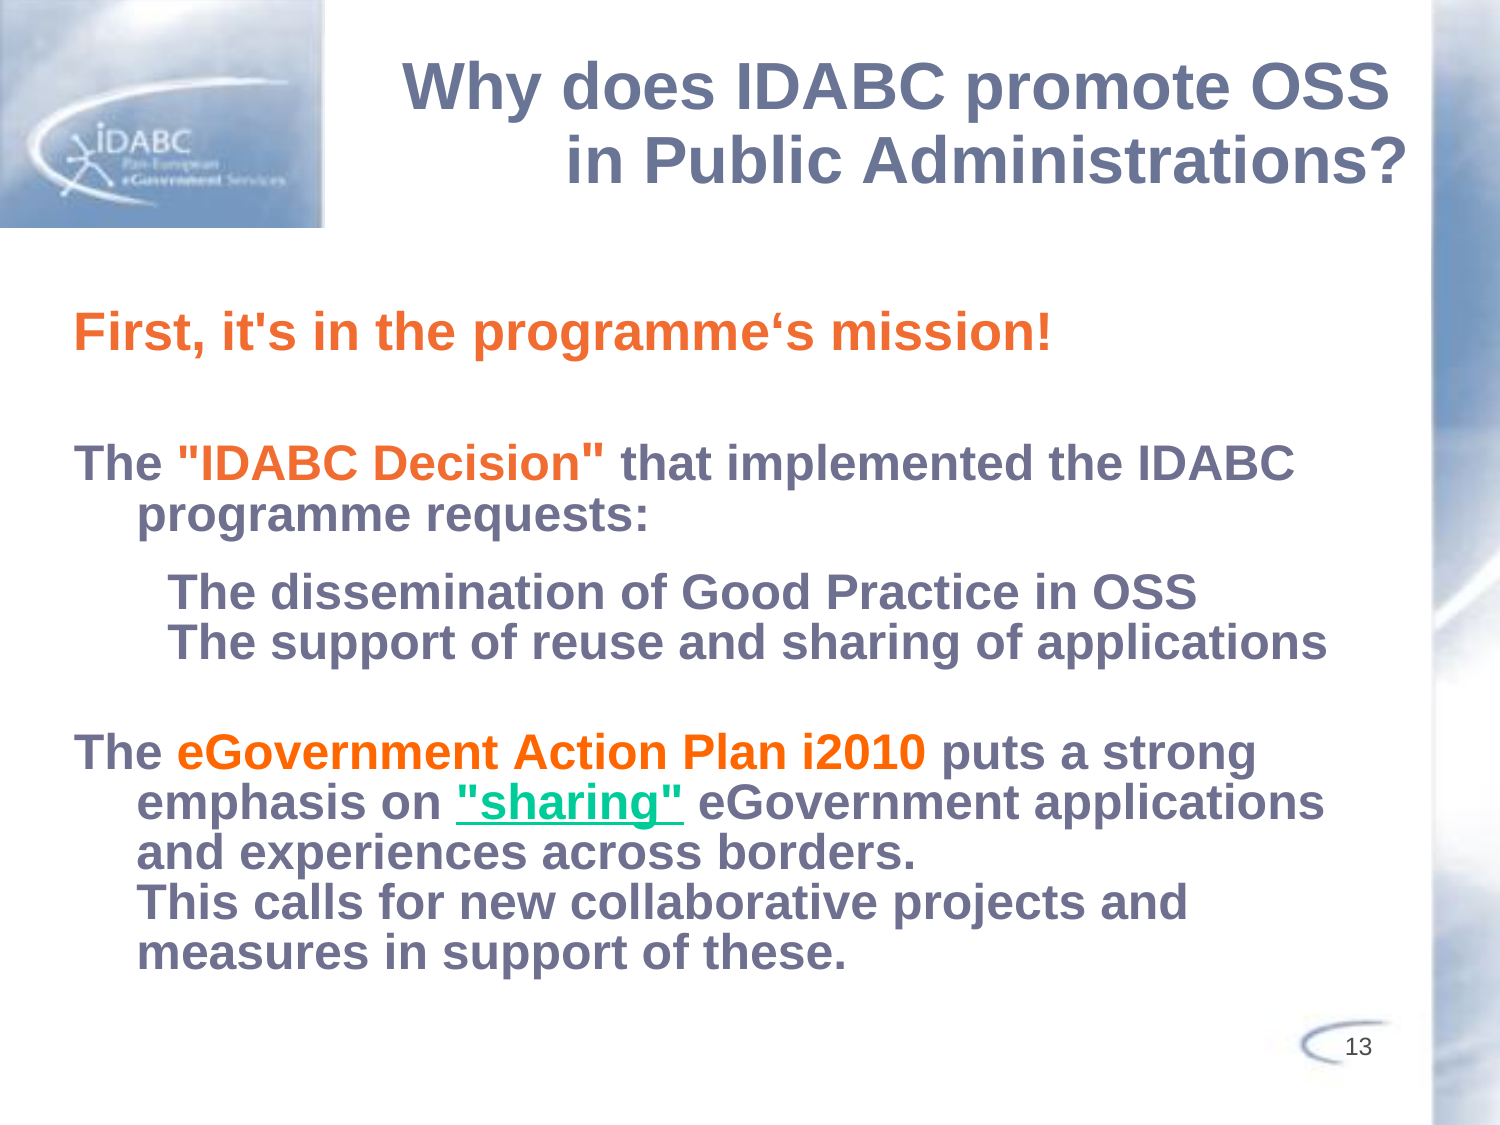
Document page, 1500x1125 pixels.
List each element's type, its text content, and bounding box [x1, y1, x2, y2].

title Why does IDABC promote OSS in Public Administrations? [237, 35, 1426, 212]
list First, it's in the programme‘s mission! The "IDABC Decision" that implemented the IDABC programme requests: The dissemination of Good Practice in OSS The support of reuse and sharing of applications The eGovernment Action Plan i2010 puts a strong emphasis on "sharing" eGovernment applications and experiences across borders. This calls for new collaborative projects and measures in support of these. [59, 299, 1412, 1033]
